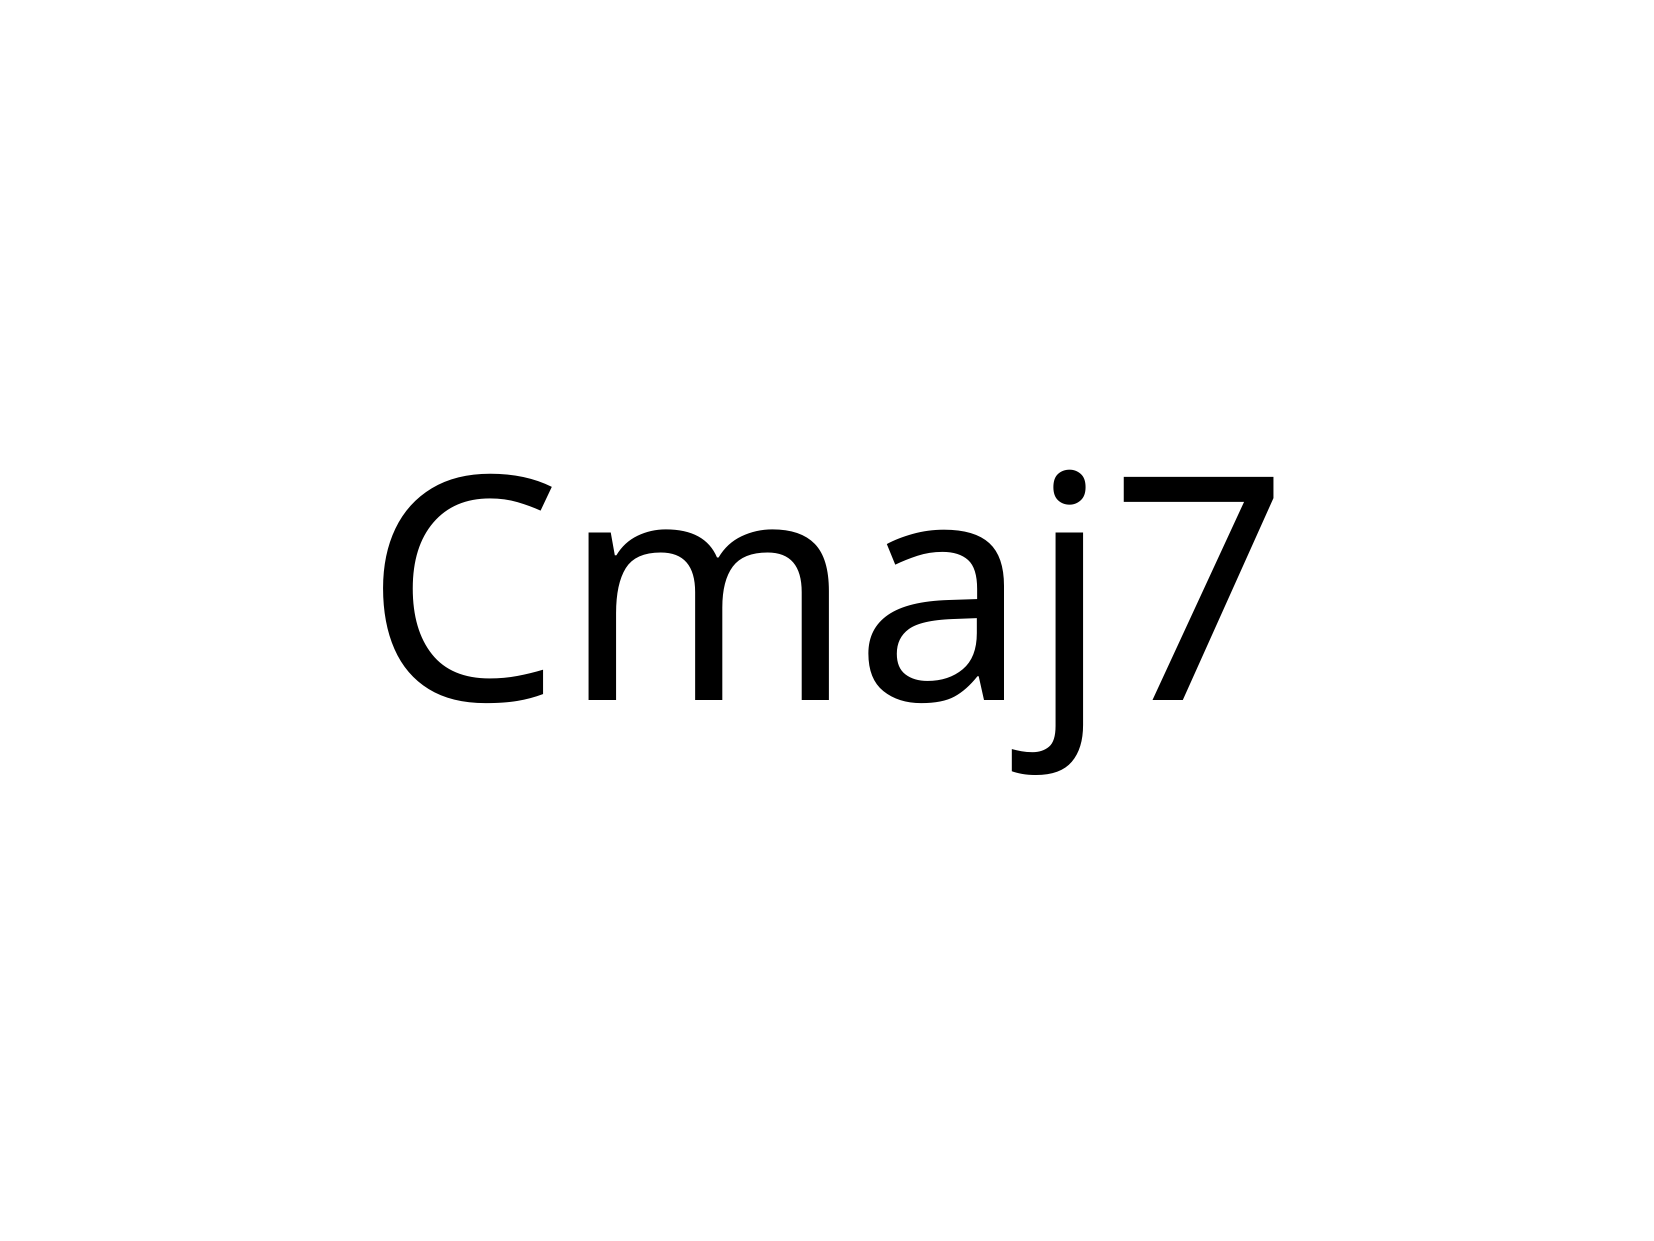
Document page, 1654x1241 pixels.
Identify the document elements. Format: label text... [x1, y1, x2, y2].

subtitle Cmaj7 [82, 49, 1571, 1109]
